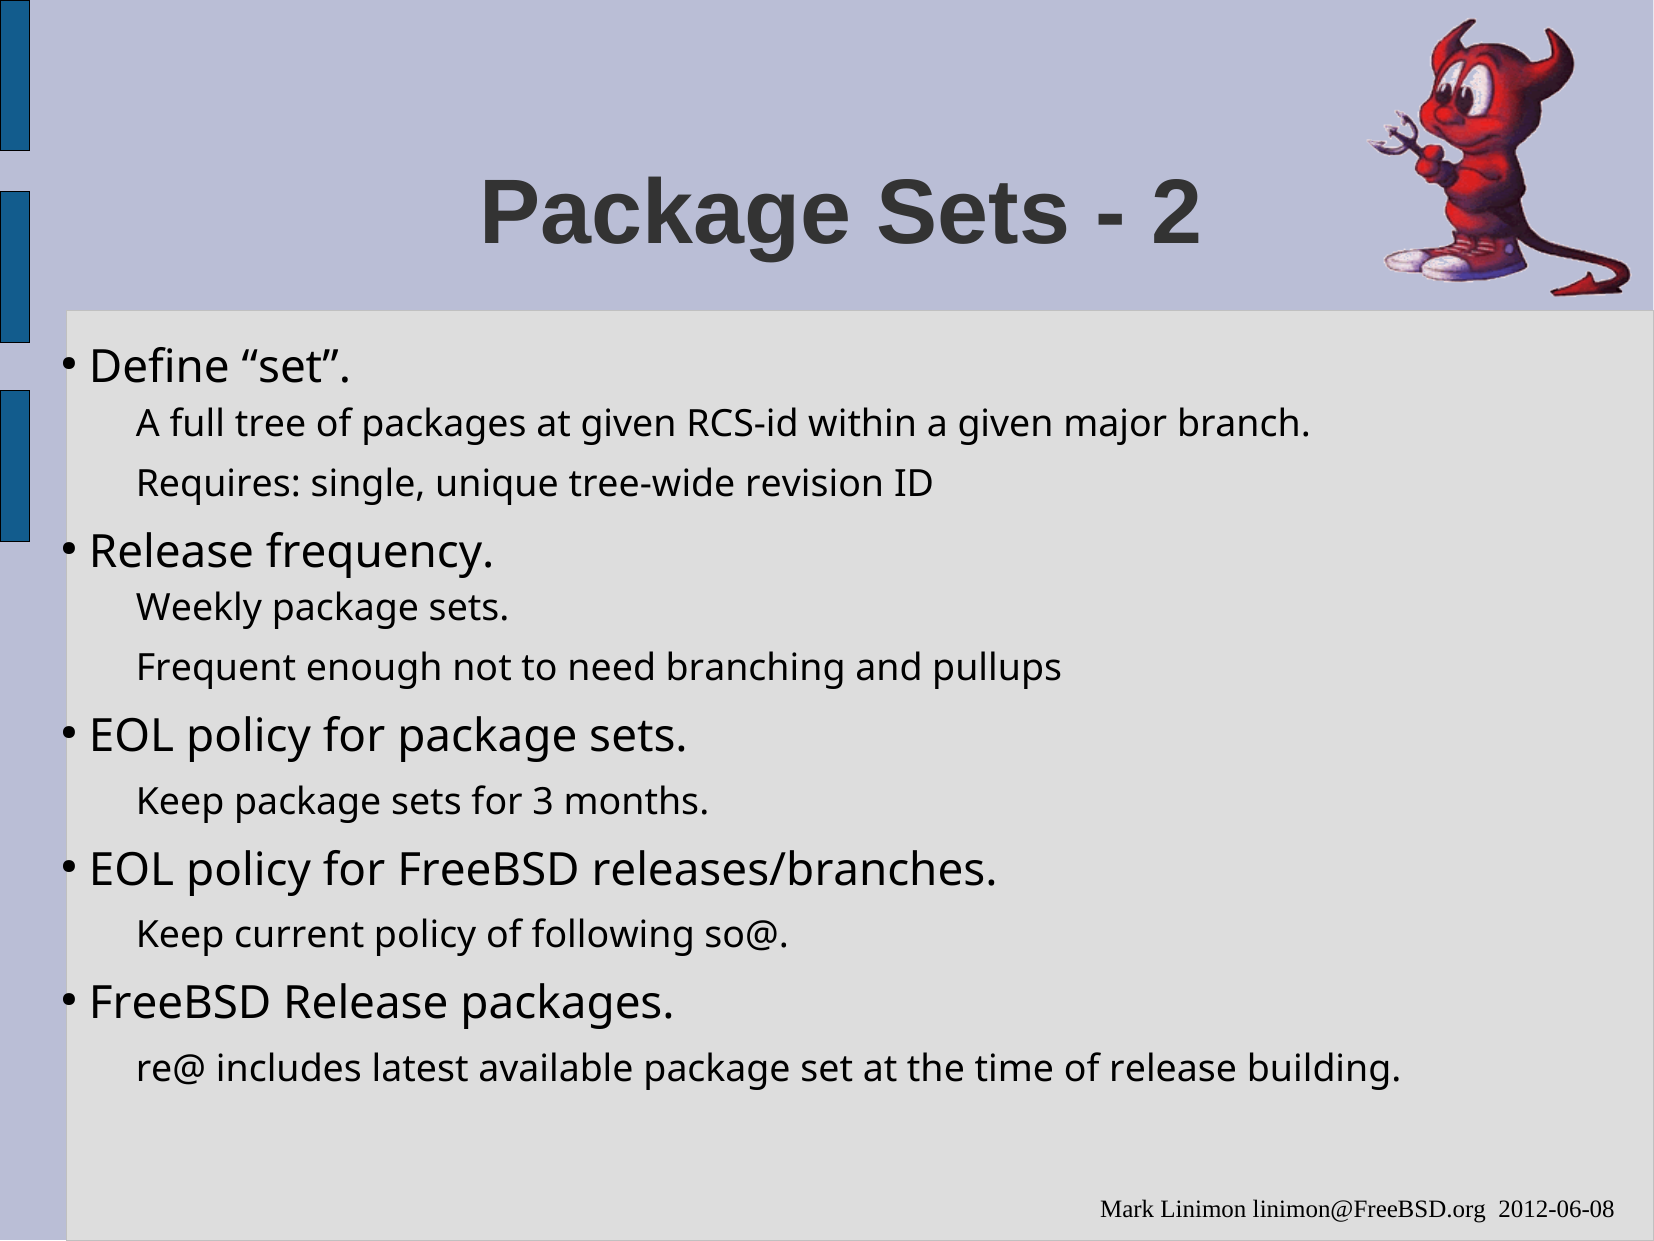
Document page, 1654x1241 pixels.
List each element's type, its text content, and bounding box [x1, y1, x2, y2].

picture [1361, 14, 1635, 300]
title Package Sets - 2 [135, 108, 1548, 316]
text_box Define “set”. A full tree of packages at given RCS-id within a given major branch. Requires: single, unique tree-wide revision ID Release frequency. Weekly package sets. Frequent enough not to need branching and pullups EOL policy for package sets. Keep package sets for 3 months. EOL policy for FreeBSD releases/branches. Keep current policy of following so@. FreeBSD Release packages. re@ includes latest available package set at the time of release building. [60, 333, 1525, 1054]
text_box Mark Linimon linimon@FreeBSD.org 2012-06-08 [1100, 1195, 1639, 1225]
